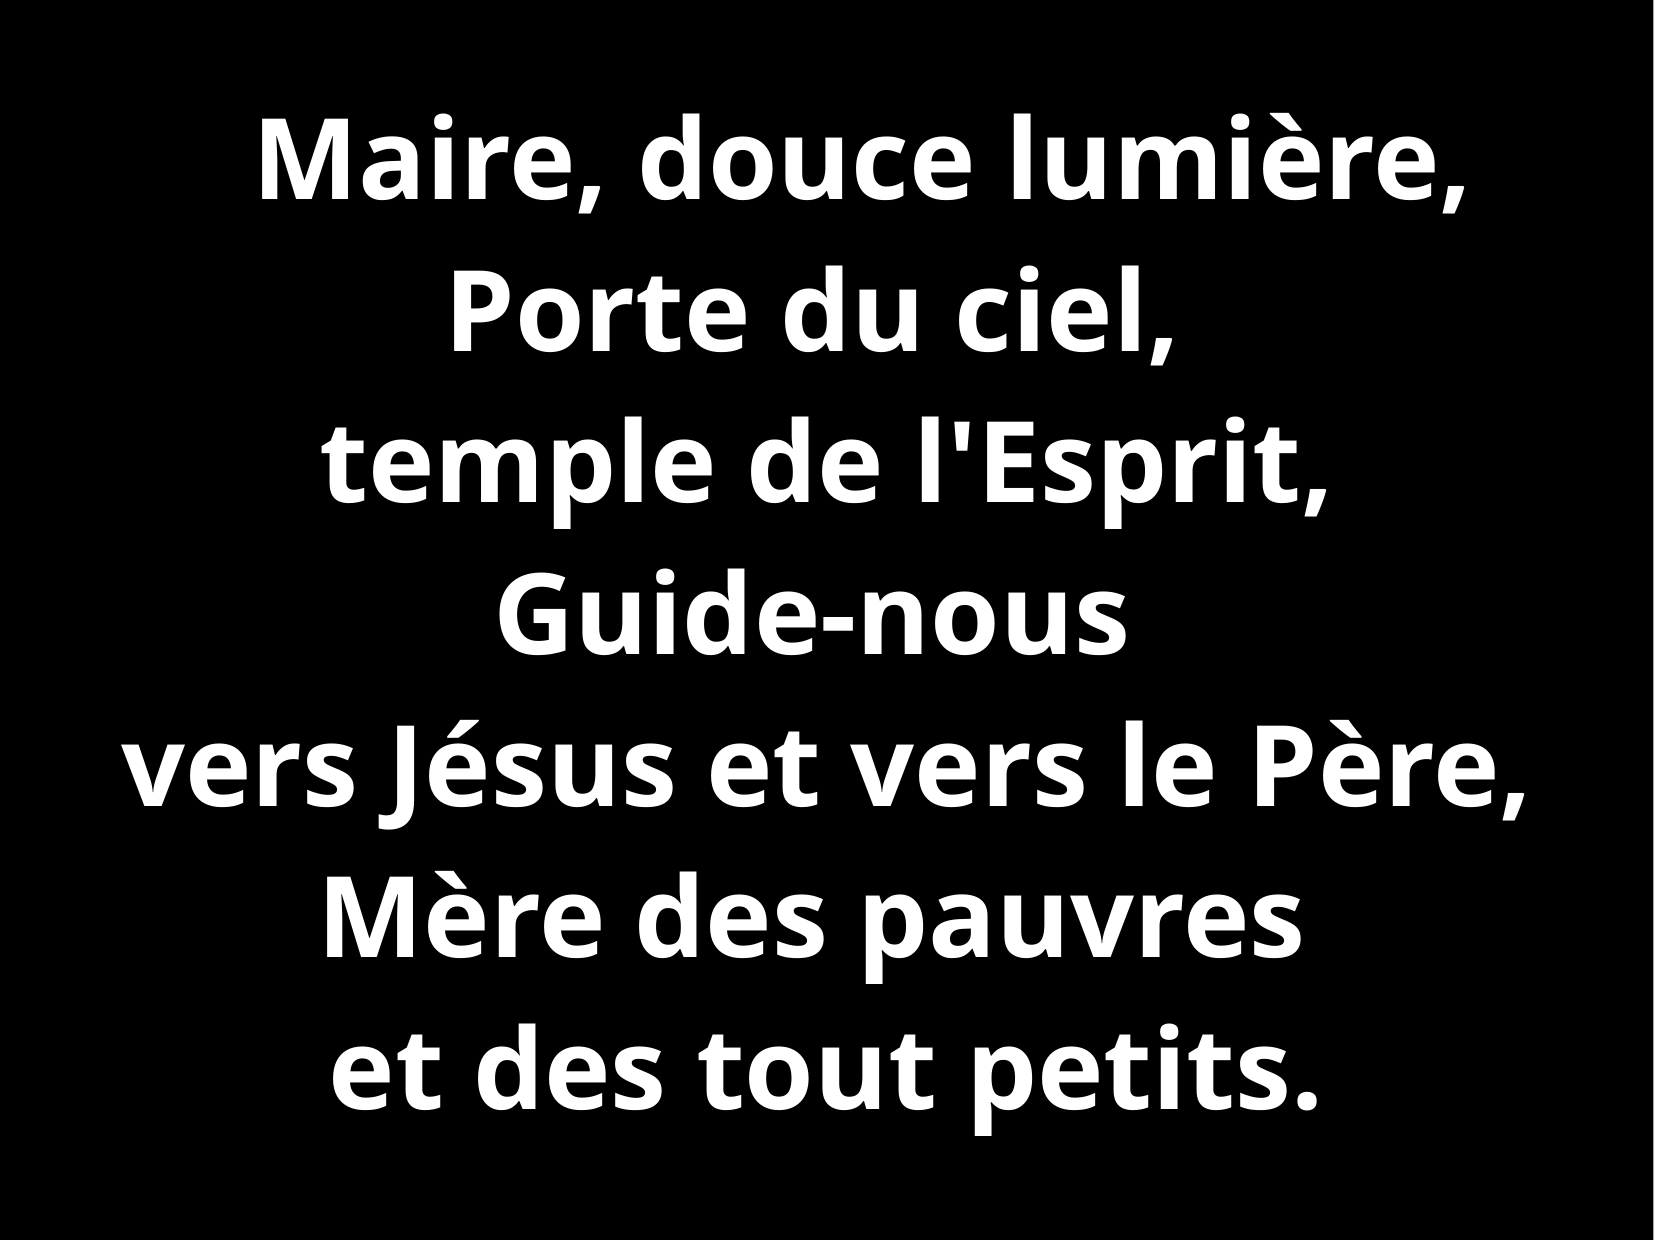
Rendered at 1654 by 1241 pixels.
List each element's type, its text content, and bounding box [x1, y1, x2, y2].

list Maire, douce lumière, Porte du ciel, temple de l'Esprit, Guide-nous vers Jésus et vers le Père, Mère des pauvres et des tout petits. [0, 79, 1654, 898]
